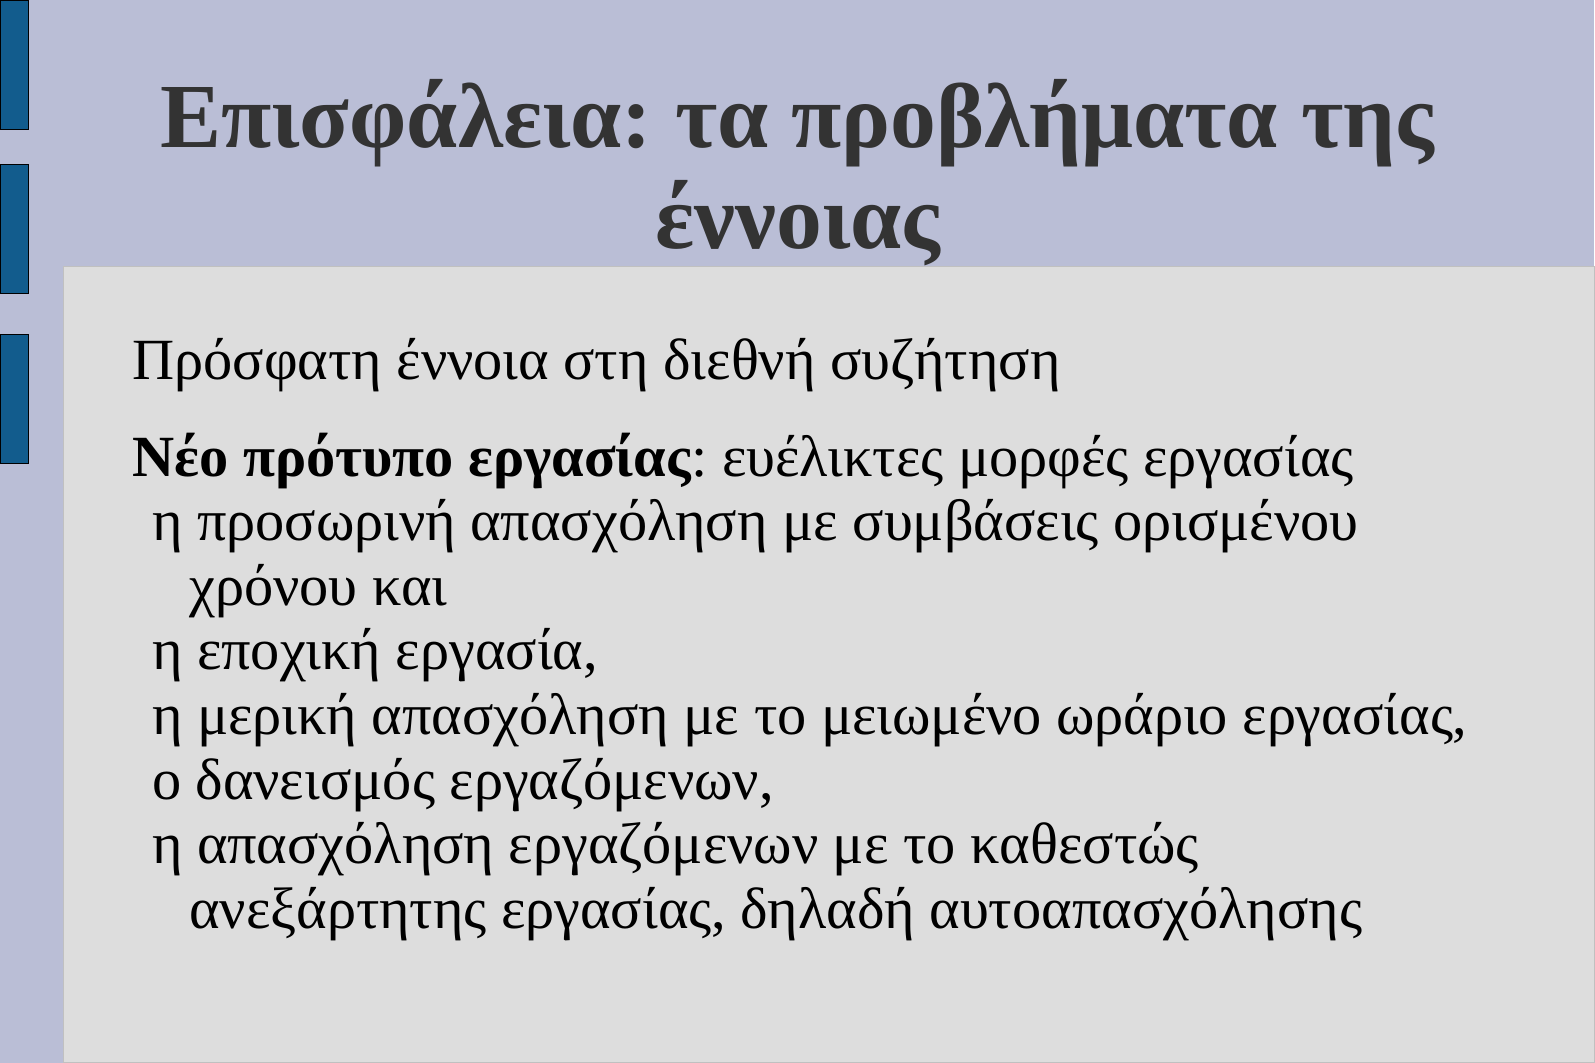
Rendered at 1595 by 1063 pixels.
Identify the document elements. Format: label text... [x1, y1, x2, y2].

title Επισφάλεια: τα προβλήματα της έννοιας [117, 65, 1479, 269]
list Πρόσφατη έννοια στη διεθνή συζήτηση Νέο πρότυπο εργασίας: ευέλικτες μορφές εργασίας η προσωρινή απασχόληση με συμβάσεις ορισμένου χρόνου και η εποχική εργασία, η μερική απασχόληση με το μειωμένο ωράριο εργασίας, ο δανεισμός εργαζόμενων, η απασχόληση εργαζόμενων με το καθεστώς ανεξάρτητης εργασίας, δηλαδή αυτοαπασχόλησης [114, 295, 1477, 985]
